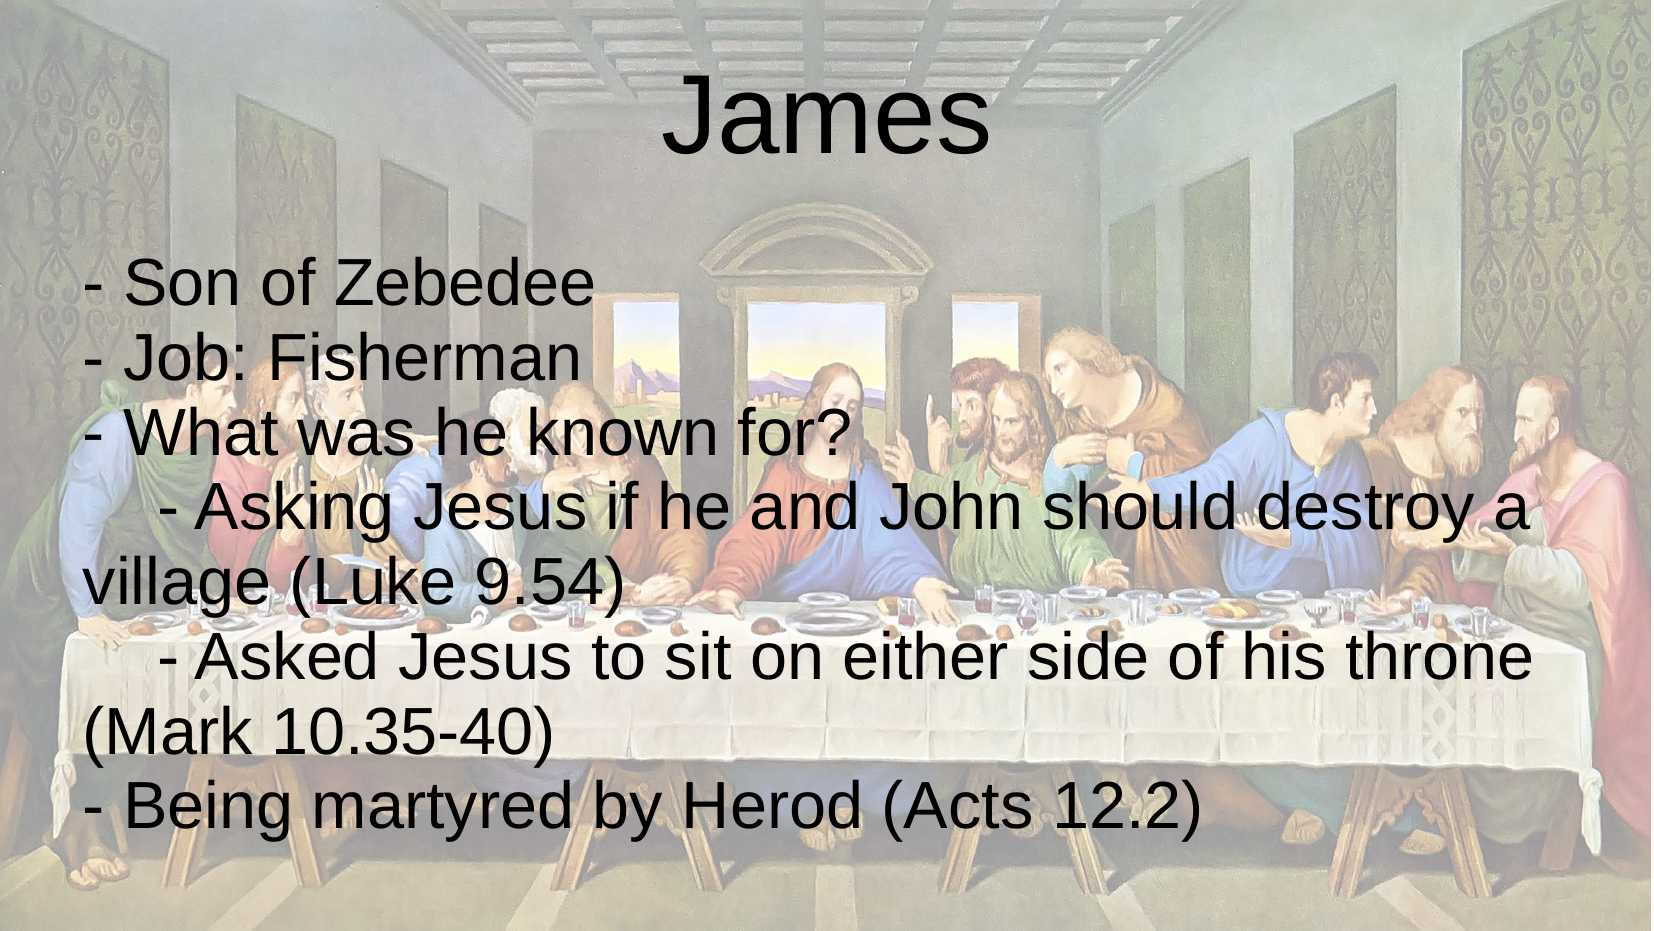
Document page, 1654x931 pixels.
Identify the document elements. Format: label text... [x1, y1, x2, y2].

subtitle - Son of Zebedee - Job: Fisherman - What was he known for? - Asking Jesus if he and John should destroy a village (Luke 9.54) - Asked Jesus to sit on either side of his throne (Mark 10.35-40) - Being martyred by Herod (Acts 12.2) [82, 188, 1613, 901]
picture [0, 0, 1651, 931]
title James [82, 37, 1571, 188]
